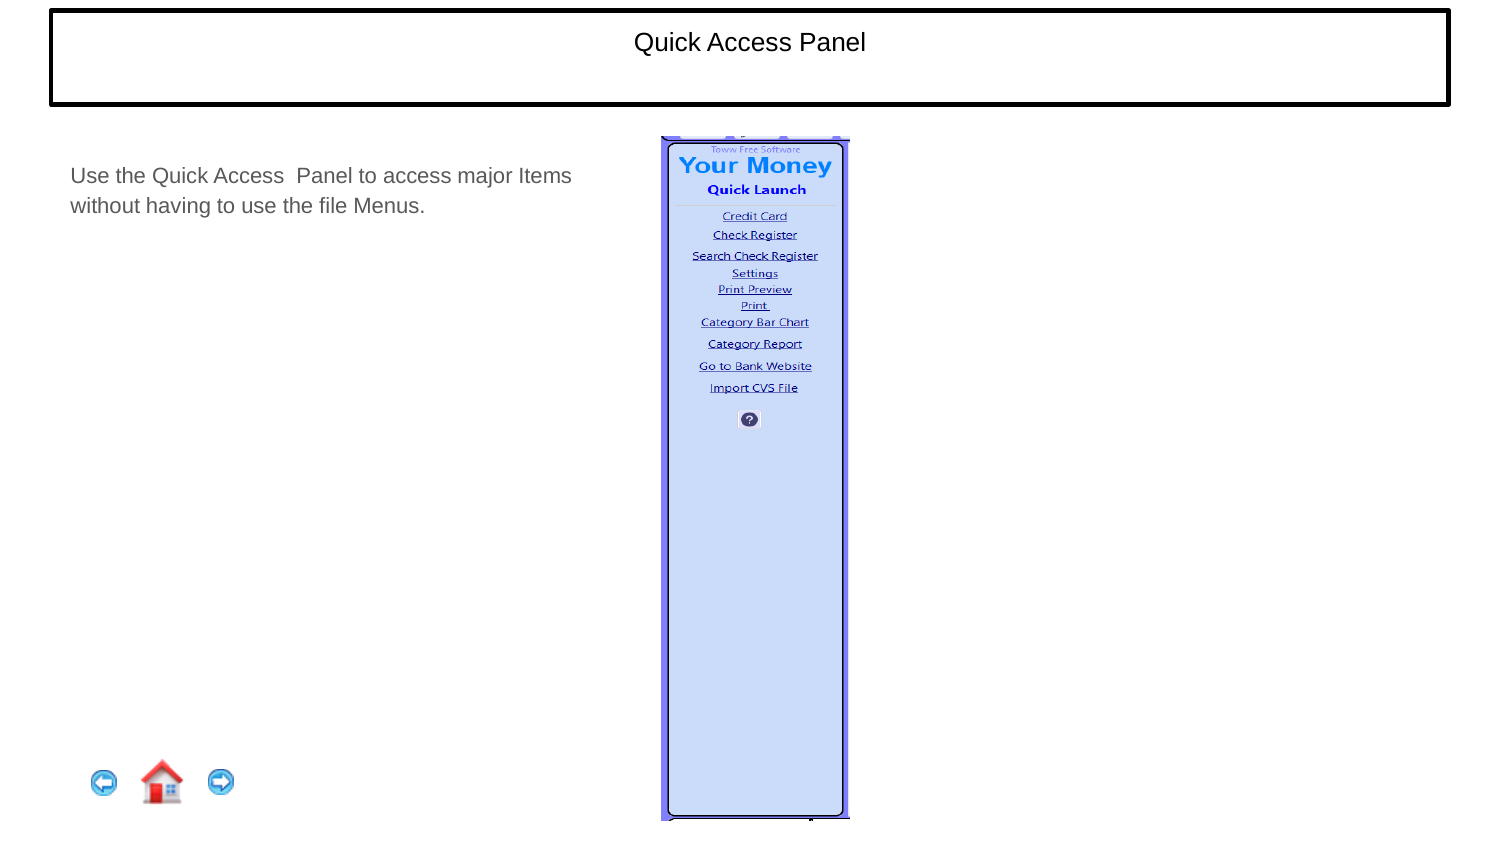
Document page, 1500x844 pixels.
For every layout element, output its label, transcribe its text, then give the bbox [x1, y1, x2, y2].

picture [208, 769, 234, 795]
picture [137, 758, 188, 809]
picture [661, 136, 850, 821]
list Use the Quick Access Panel to access major Items without having to use the file Menus. [55, 142, 655, 251]
title Quick Access Panel [51, 10, 1449, 105]
picture [91, 770, 117, 796]
